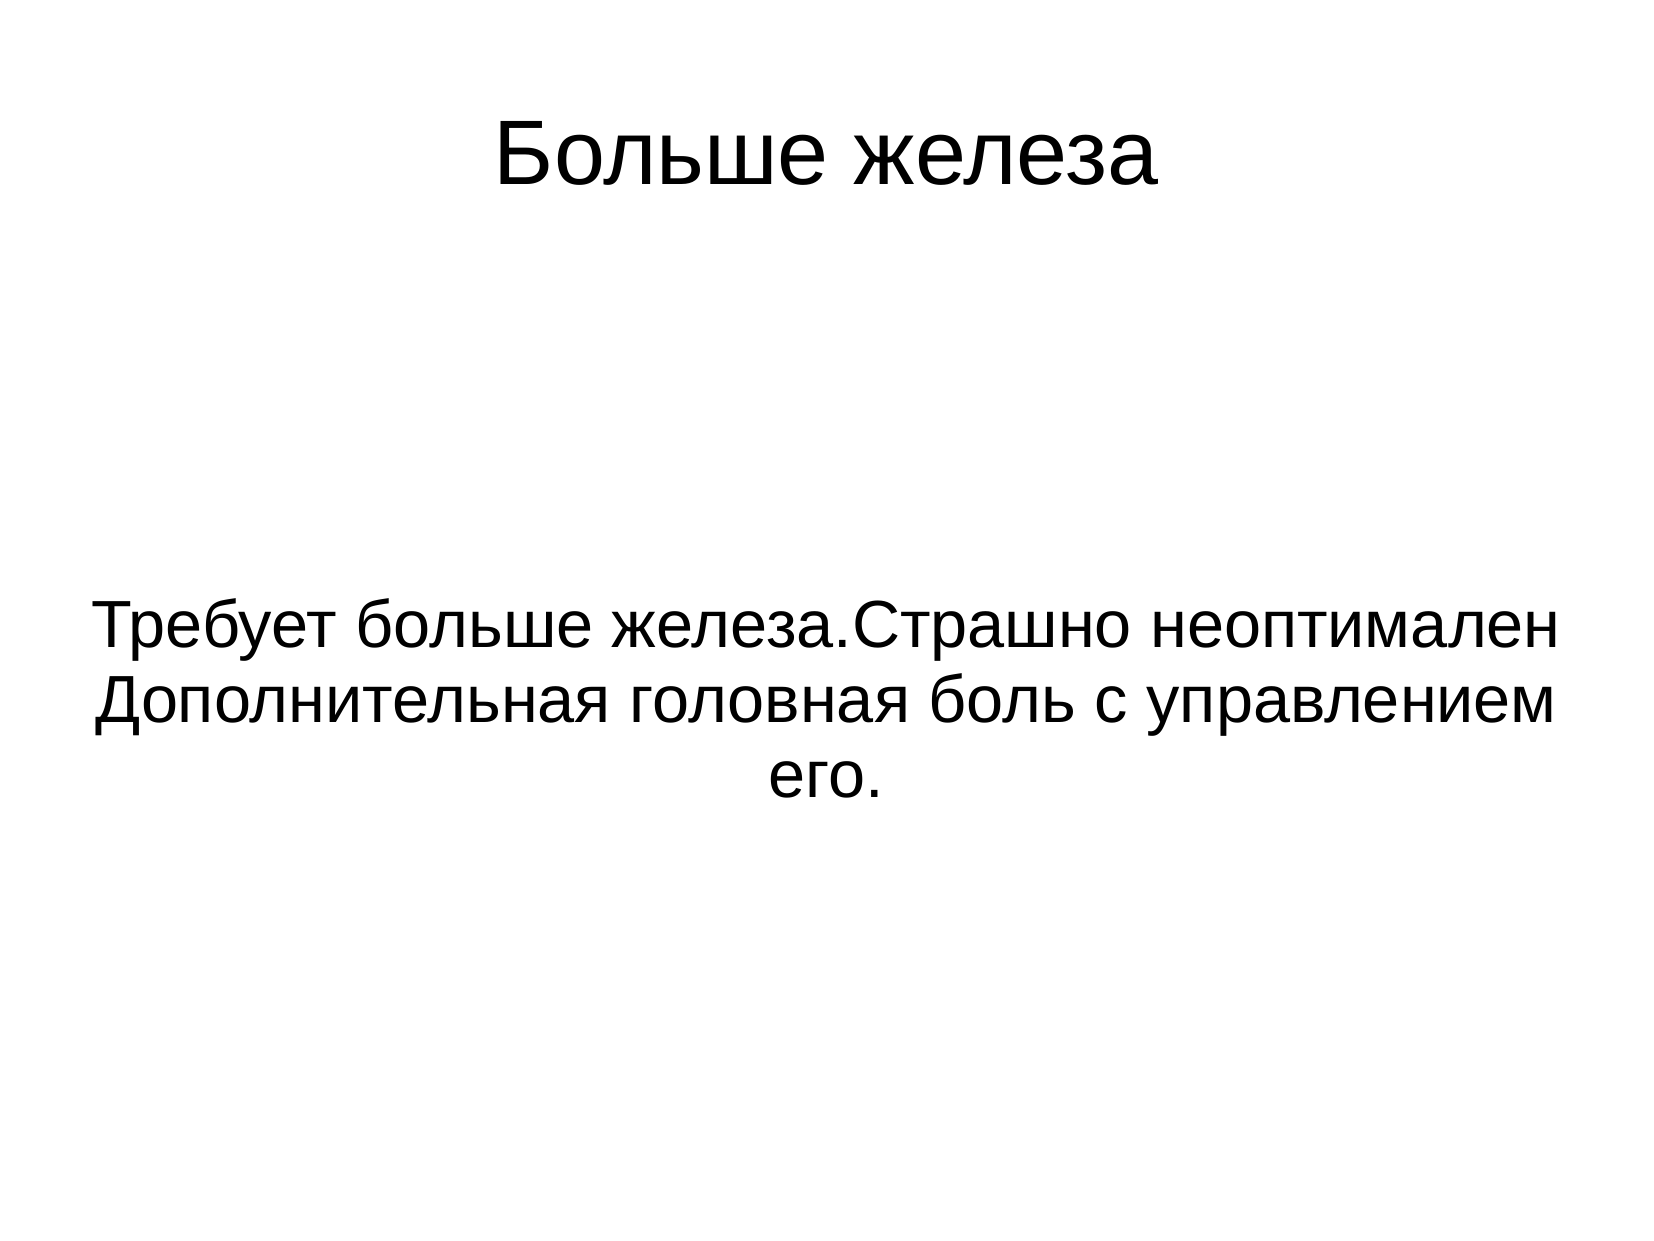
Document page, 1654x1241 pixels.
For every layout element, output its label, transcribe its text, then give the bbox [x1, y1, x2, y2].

text_box Требует больше железа.Страшно неоптимален Дополнительная головная боль c управлением его. [82, 297, 1571, 1102]
title Больше железа [82, 49, 1571, 257]
